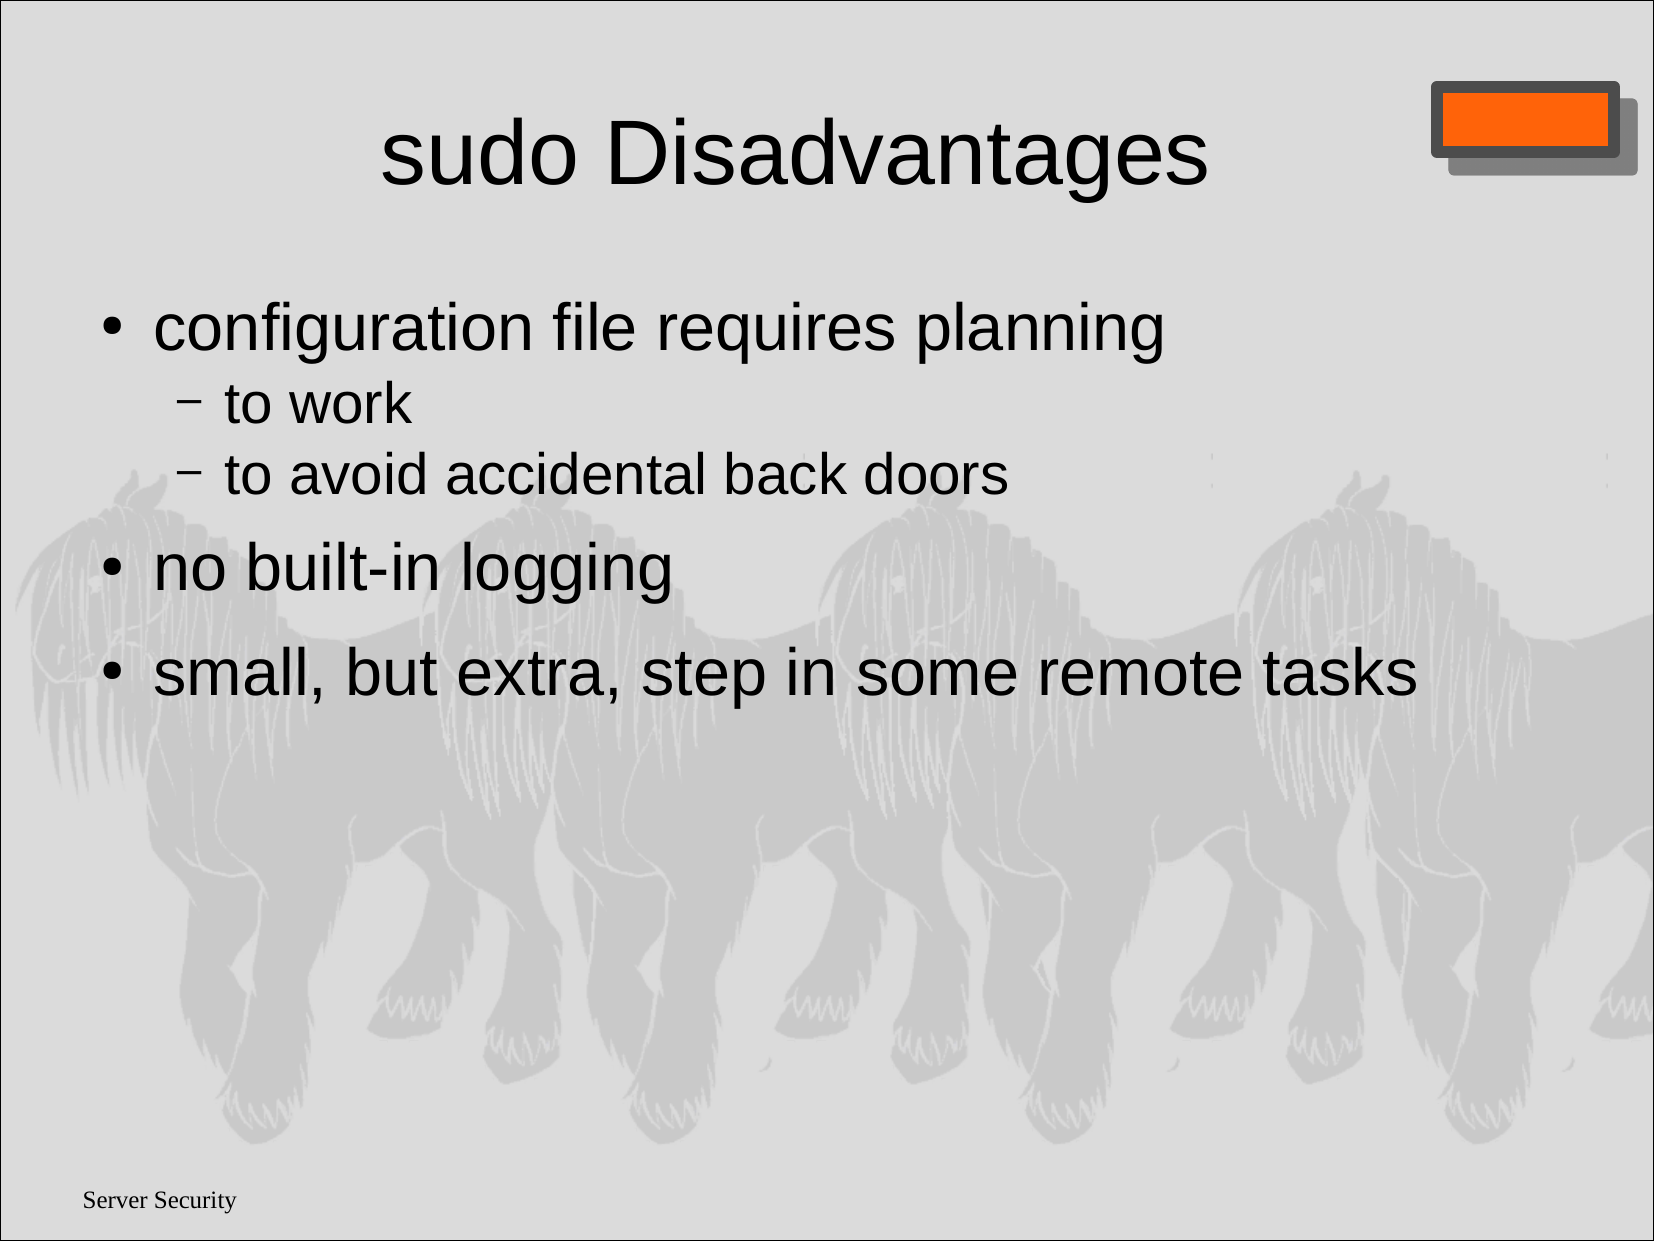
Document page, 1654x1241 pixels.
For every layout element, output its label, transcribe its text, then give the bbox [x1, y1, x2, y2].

list configuration file requires planning to work to avoid accidental back doors no built-in logging small, but extra, step in some remote tasks [82, 290, 1571, 1094]
text_box [1436, 86, 1614, 152]
title sudo Disadvantages [82, 56, 1571, 250]
